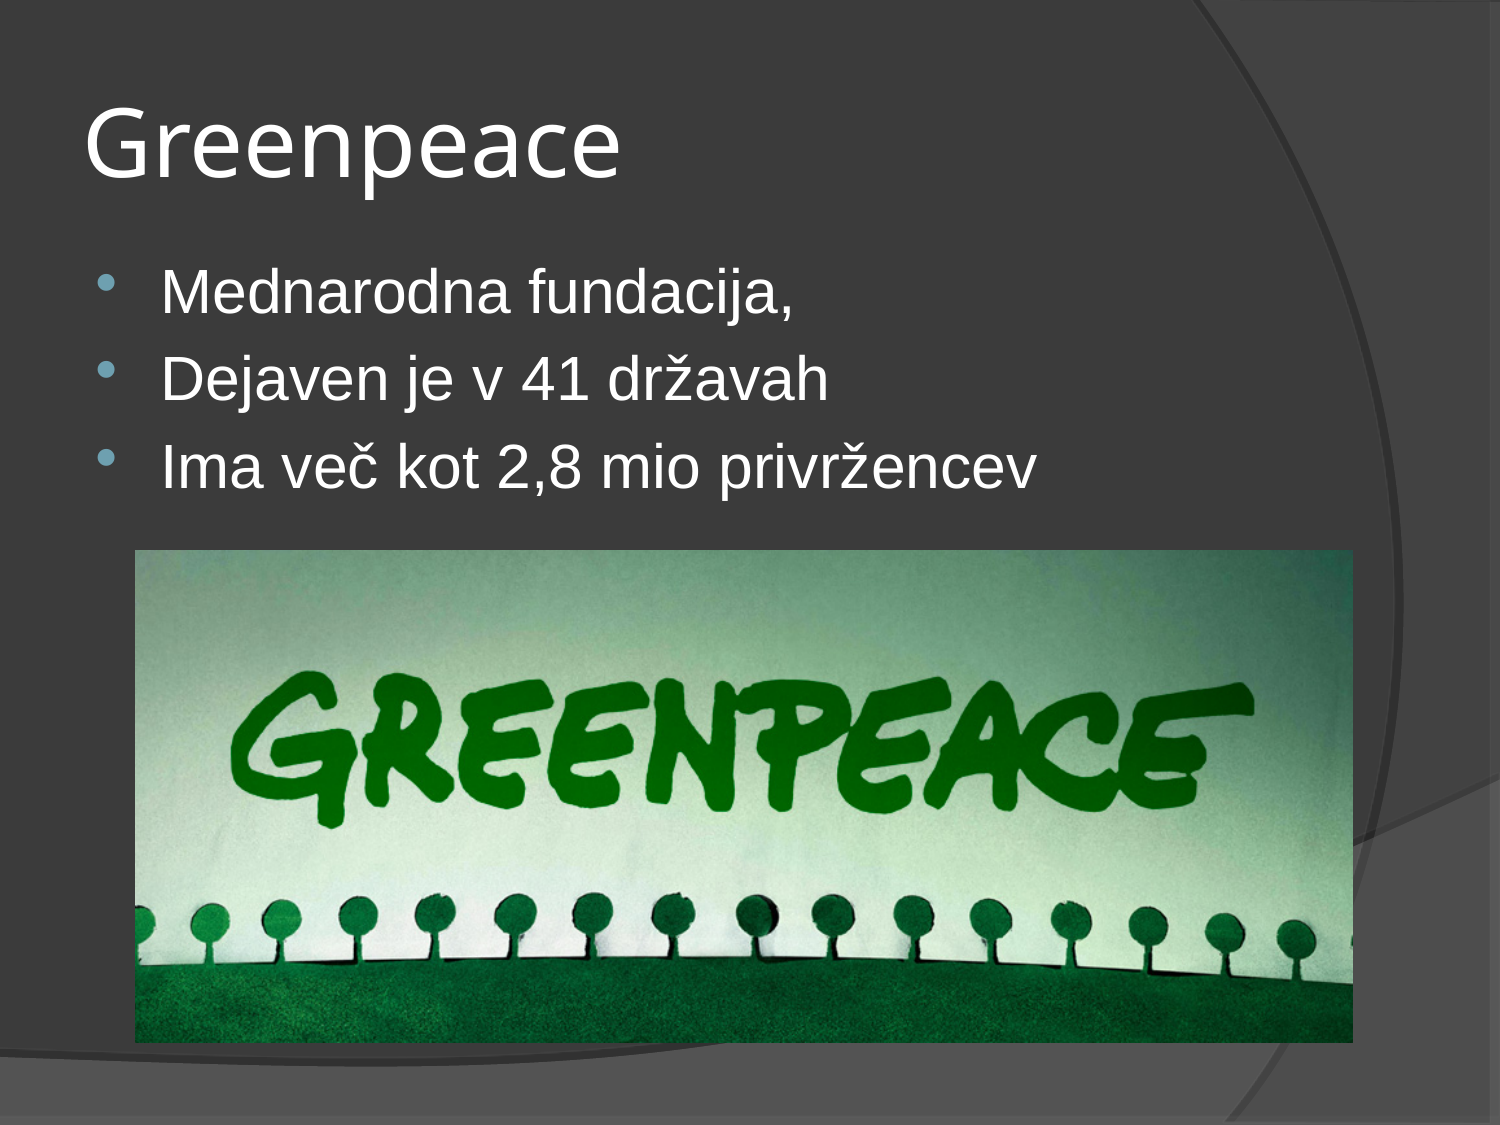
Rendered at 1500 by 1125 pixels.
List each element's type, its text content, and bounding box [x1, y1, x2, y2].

picture [135, 550, 1353, 1043]
list Mednarodna fundacija, Dejaven je v 41 državah Ima več kot 2,8 mio privržencev [76, 243, 1302, 986]
title Greenpeace [75, 45, 1300, 233]
